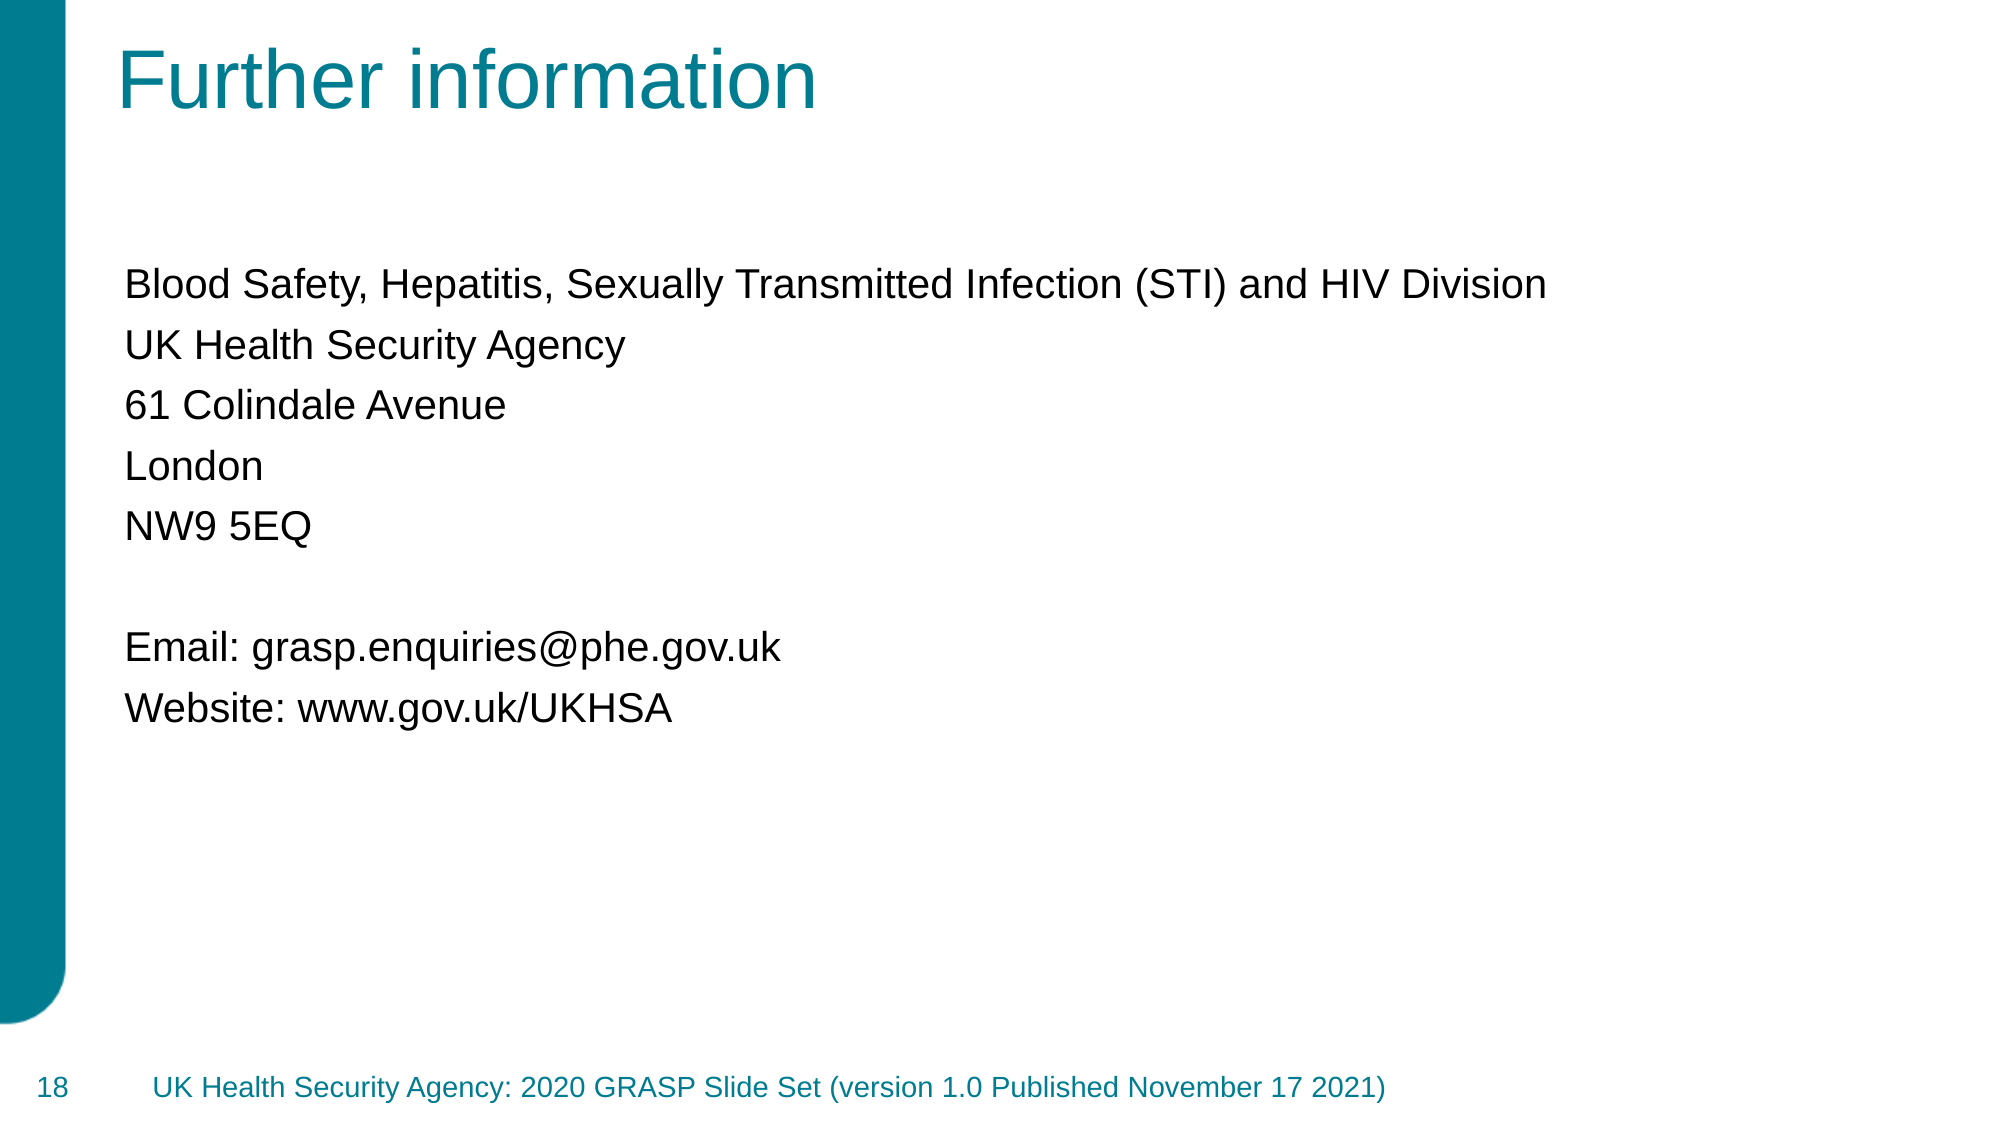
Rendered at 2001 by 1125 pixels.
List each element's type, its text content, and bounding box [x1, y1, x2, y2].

title Further information [101, 29, 1926, 189]
list Blood Safety, Hepatitis, Sexually Transmitted Infection (STI) and HIV Division UK Health Security Agency 61 Colindale Avenue London NW9 5EQ Email: grasp.enquiries@phe.gov.uk Website: www.gov.uk/UKHSA [101, 249, 1926, 1002]
text_box UK Health Security Agency: 2020 GRASP Slide Set (version 1.0 Published November 17 2021) [137, 1056, 1780, 1116]
text_box [21, 1056, 120, 1117]
